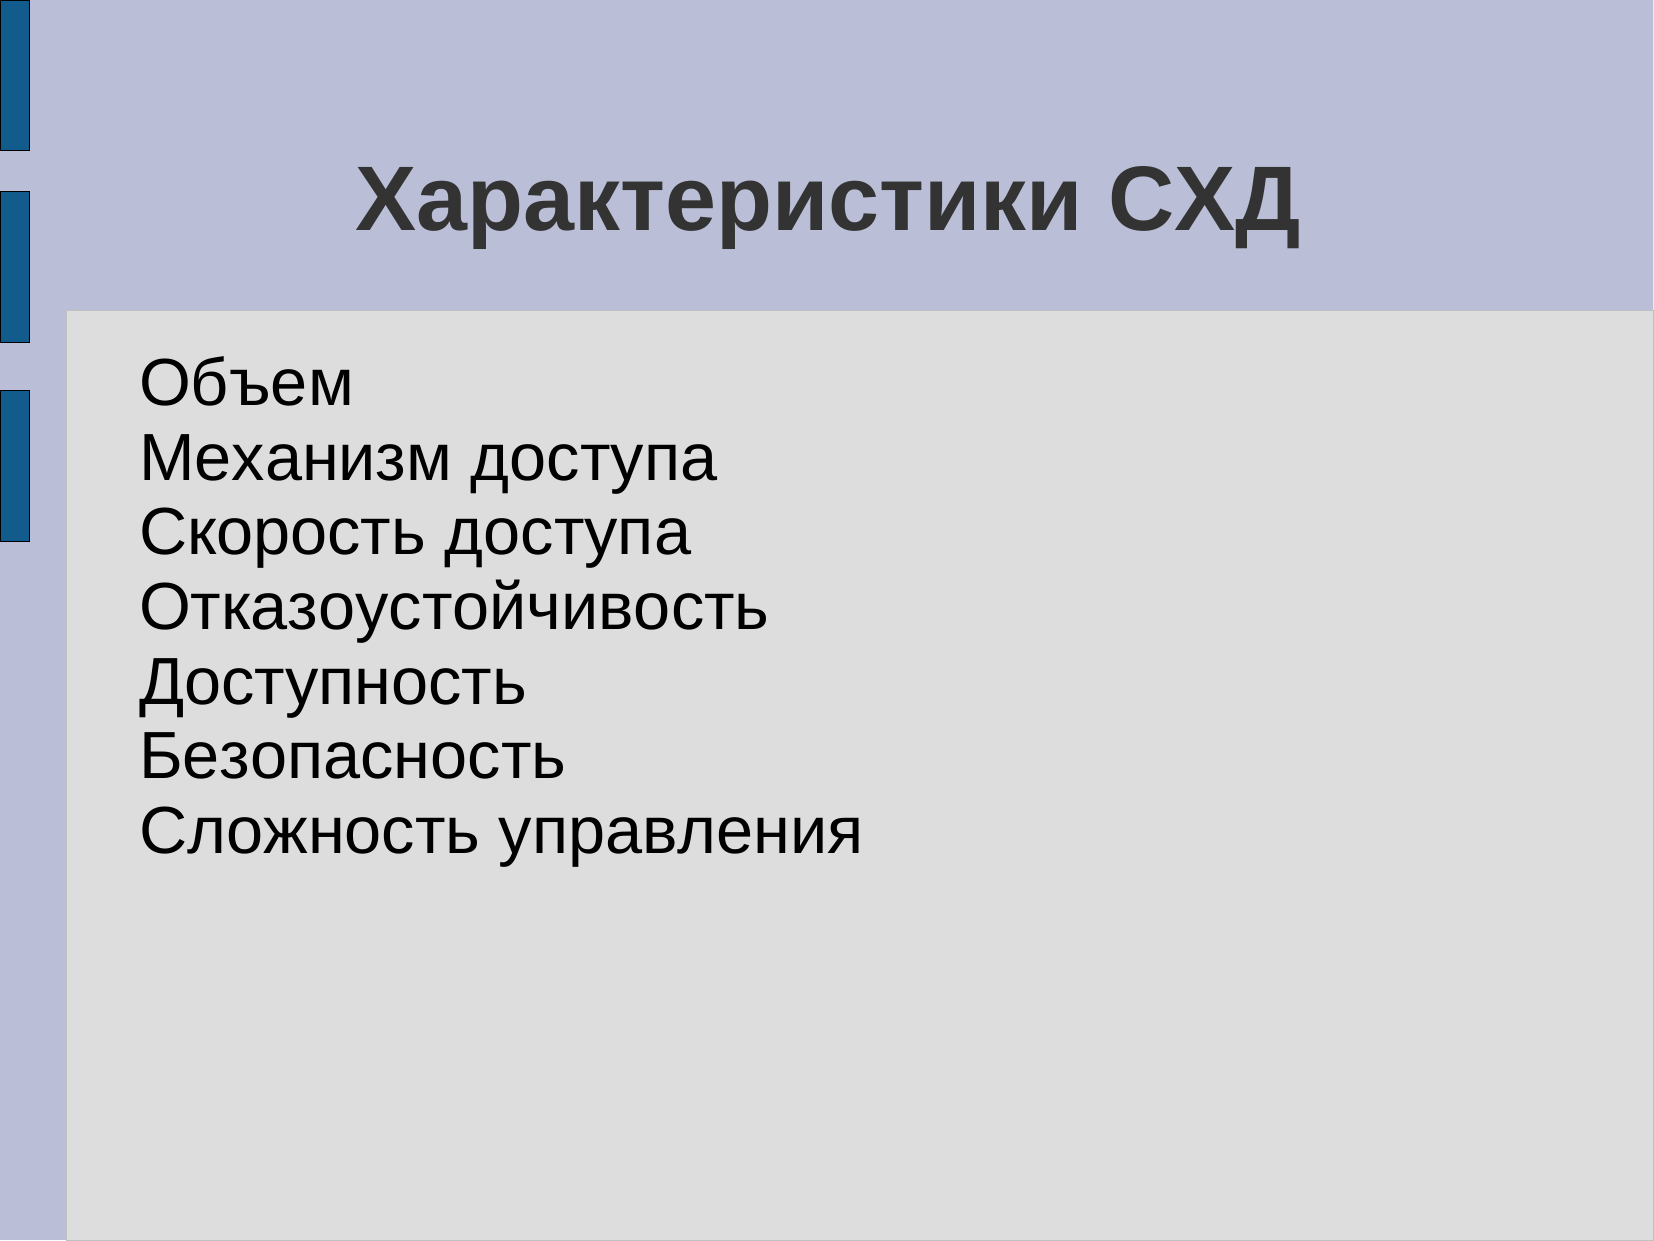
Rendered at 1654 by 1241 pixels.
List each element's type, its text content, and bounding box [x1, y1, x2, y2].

list Объем Механизм доступа Скорость доступа Отказоустойчивость Доступность Безопасность Сложность управления [121, 344, 1534, 1112]
title Характеристики СХД [123, 102, 1536, 296]
